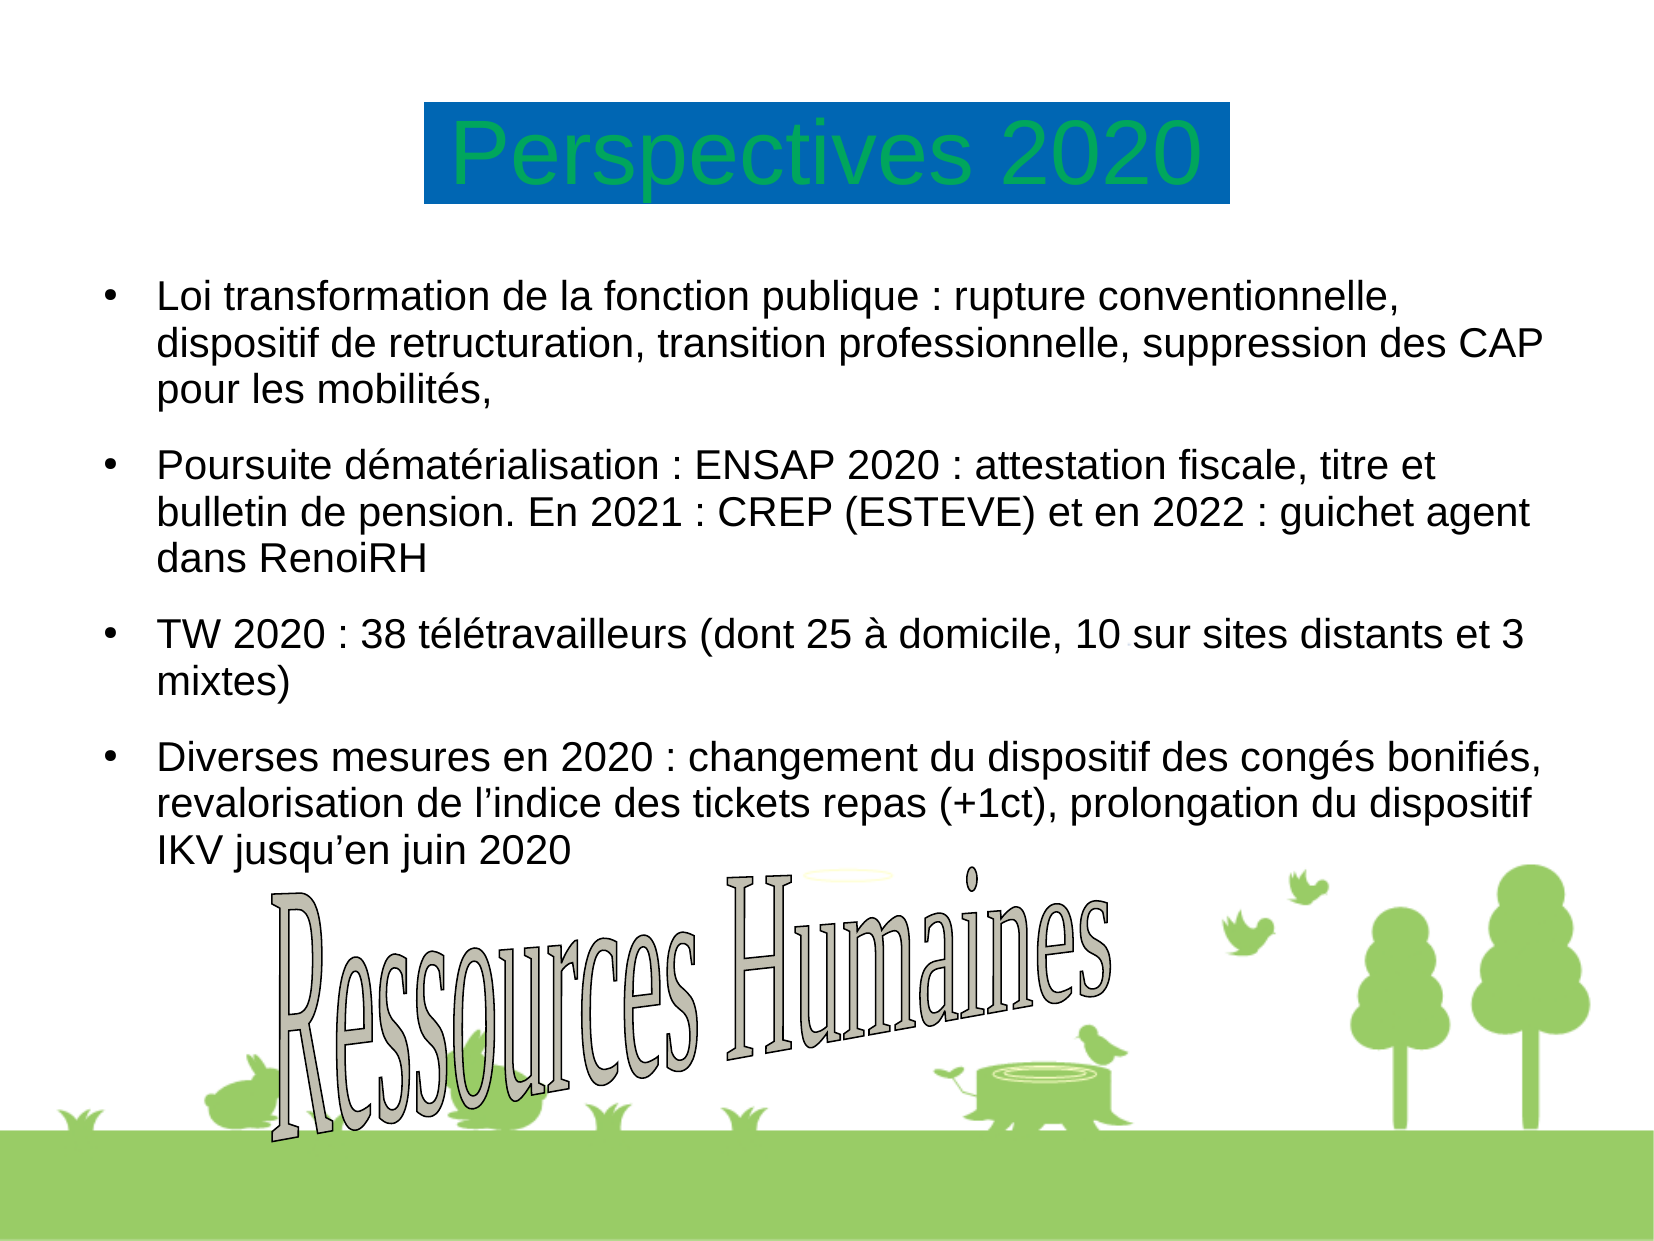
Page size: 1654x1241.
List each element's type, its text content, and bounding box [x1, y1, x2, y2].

text_box Ressources Humaines [548, 940, 578, 1093]
text_box Ressources Humaines [987, 906, 1033, 1014]
text_box Ressources Humaines [581, 938, 618, 1086]
text_box Ressources Humaines [843, 915, 916, 1040]
text_box Ressources Humaines [624, 935, 660, 1079]
title Perspectives 2020 [82, 49, 1571, 257]
picture [0, 0, 1654, 1241]
text_box Ressources Humaines [379, 953, 410, 1124]
list Loi transformation de la fonction publique : rupture conventionnelle, dispositif de retructuration, transition professionnelle, suppression des CAP pour les mobilités, Poursuite dématérialisation : ENSAP 2020 : attestation fiscale, titre et bulletin de pension. En 2021 : CREP (ESTEVE) et en 2022 : guichet agent dans RenoiRH TW 2020 : 38 télétravailleurs (dont 25 à domicile, 10 sur sites distants et 3 mixtes) Diverses mesures en 2020 : changement du dispositif des congés bonifiés, revalorisation de l’indice des tickets repas (+1ct), prolongation du dispositif IKV jusqu’en juin 2020 [85, 273, 1574, 1220]
text_box Ressources Humaines [961, 912, 984, 1019]
text_box Ressources Humaines [795, 923, 841, 1048]
text_box Ressources Humaines [919, 913, 958, 1027]
text_box Ressources Humaines [1037, 903, 1074, 1004]
text_box Ressources Humaines [499, 947, 545, 1102]
text_box Ressources Humaines [416, 951, 447, 1117]
text_box Ressources Humaines [453, 948, 495, 1109]
text_box Ressources Humaines [1080, 900, 1111, 997]
text_box Ressources Humaines [727, 875, 792, 1061]
text_box Ressources Humaines [336, 957, 373, 1131]
text_box Ressources Humaines [667, 932, 698, 1072]
text_box Ressources Humaines [271, 893, 333, 1142]
